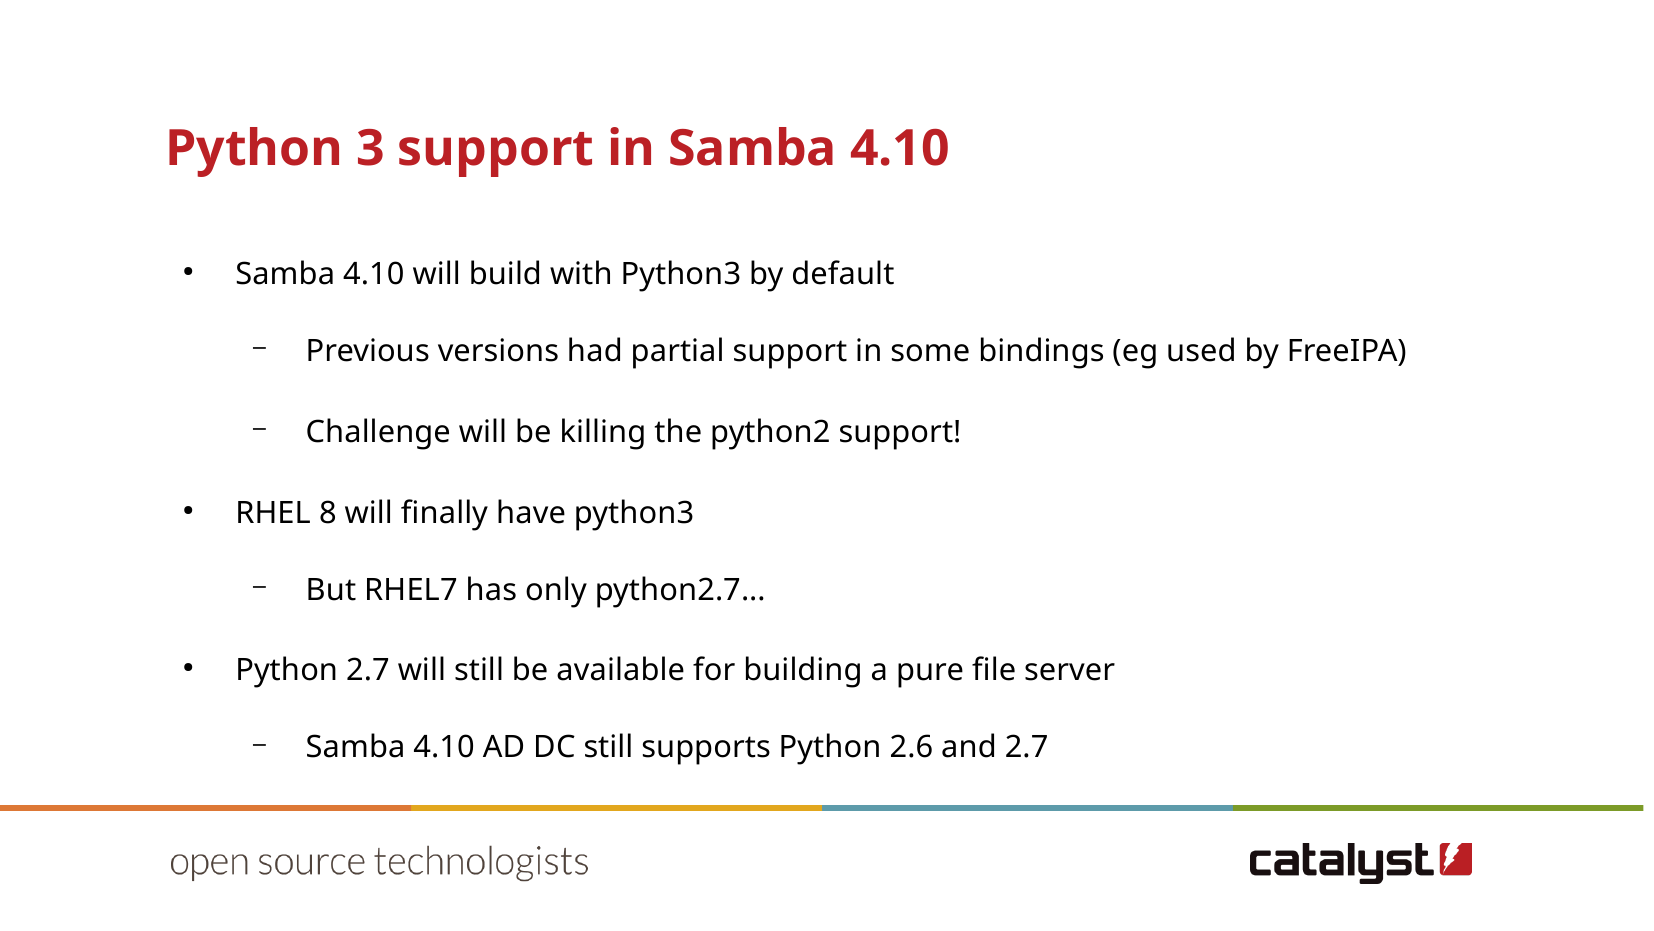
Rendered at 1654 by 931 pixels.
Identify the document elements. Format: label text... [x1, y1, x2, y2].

picture [0, 805, 1644, 884]
list Samba 4.10 will build with Python3 by default Previous versions had partial support in some bindings (eg used by FreeIPA) Challenge will be killing the python2 support! RHEL 8 will finally have python3 But RHEL7 has only python2.7... Python 2.7 will still be available for building a pure file server Samba 4.10 AD DC still supports Python 2.6 and 2.7 [165, 230, 1489, 770]
title Python 3 support in Samba 4.10 [165, 68, 1489, 224]
